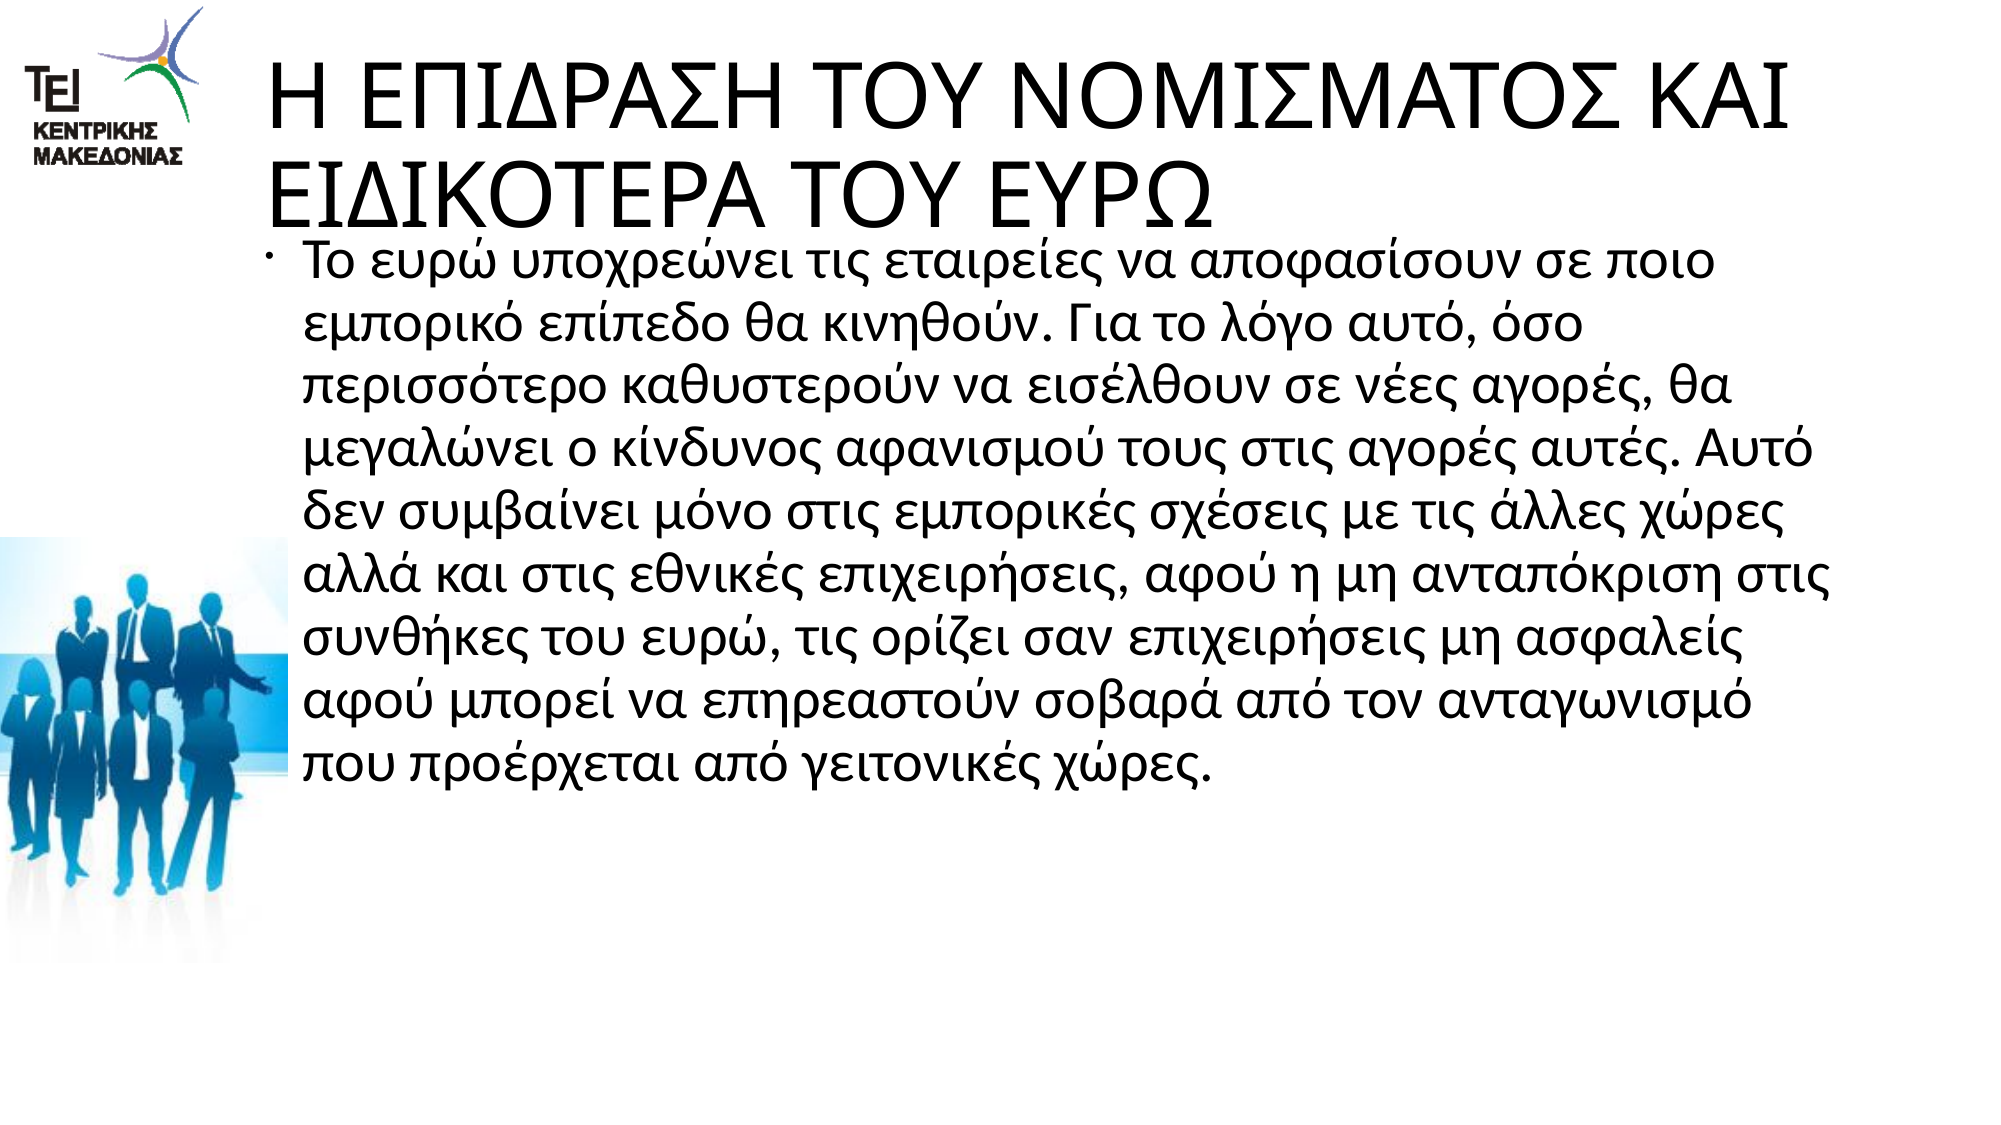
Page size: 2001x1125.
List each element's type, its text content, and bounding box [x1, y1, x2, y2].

title Η ΕΠΙΔΡΑΣΗ ΤΟΥ ΝΟΜΙΣΜΑΤΟΣ ΚΑΙ ΕΙΔΙΚΟΤΕΡΑ ΤΟΥ ΕΥΡΩ [249, 41, 1863, 192]
picture [0, 537, 249, 963]
list Το ευρώ υποχρεώνει τις εταιρείες να αποφασίσουν σε ποιο εμπορικό επίπεδο θα κινηθούν. Για το λόγο αυτό, όσο περισσότερο καθυστερούν να εισέλθουν σε νέες αγορές, θα μεγαλώνει ο κίνδυνος αφανισμού τους στις αγορές αυτές. Αυτό δεν συμβαίνει μόνο στις εμπορικές σχέσεις με τις άλλες χώρες αλλά και στις εθνικές επιχειρήσεις, αφού η μη ανταπόκριση στις συνθήκες του ευρώ, τις ορίζει σαν επιχειρήσεις μη ασφαλείς αφού μπορεί να επηρεαστούν σοβαρά από τον ανταγωνισμό που προέρχεται από γειτονικές χώρες. [249, 220, 1863, 994]
picture [0, 0, 135, 169]
